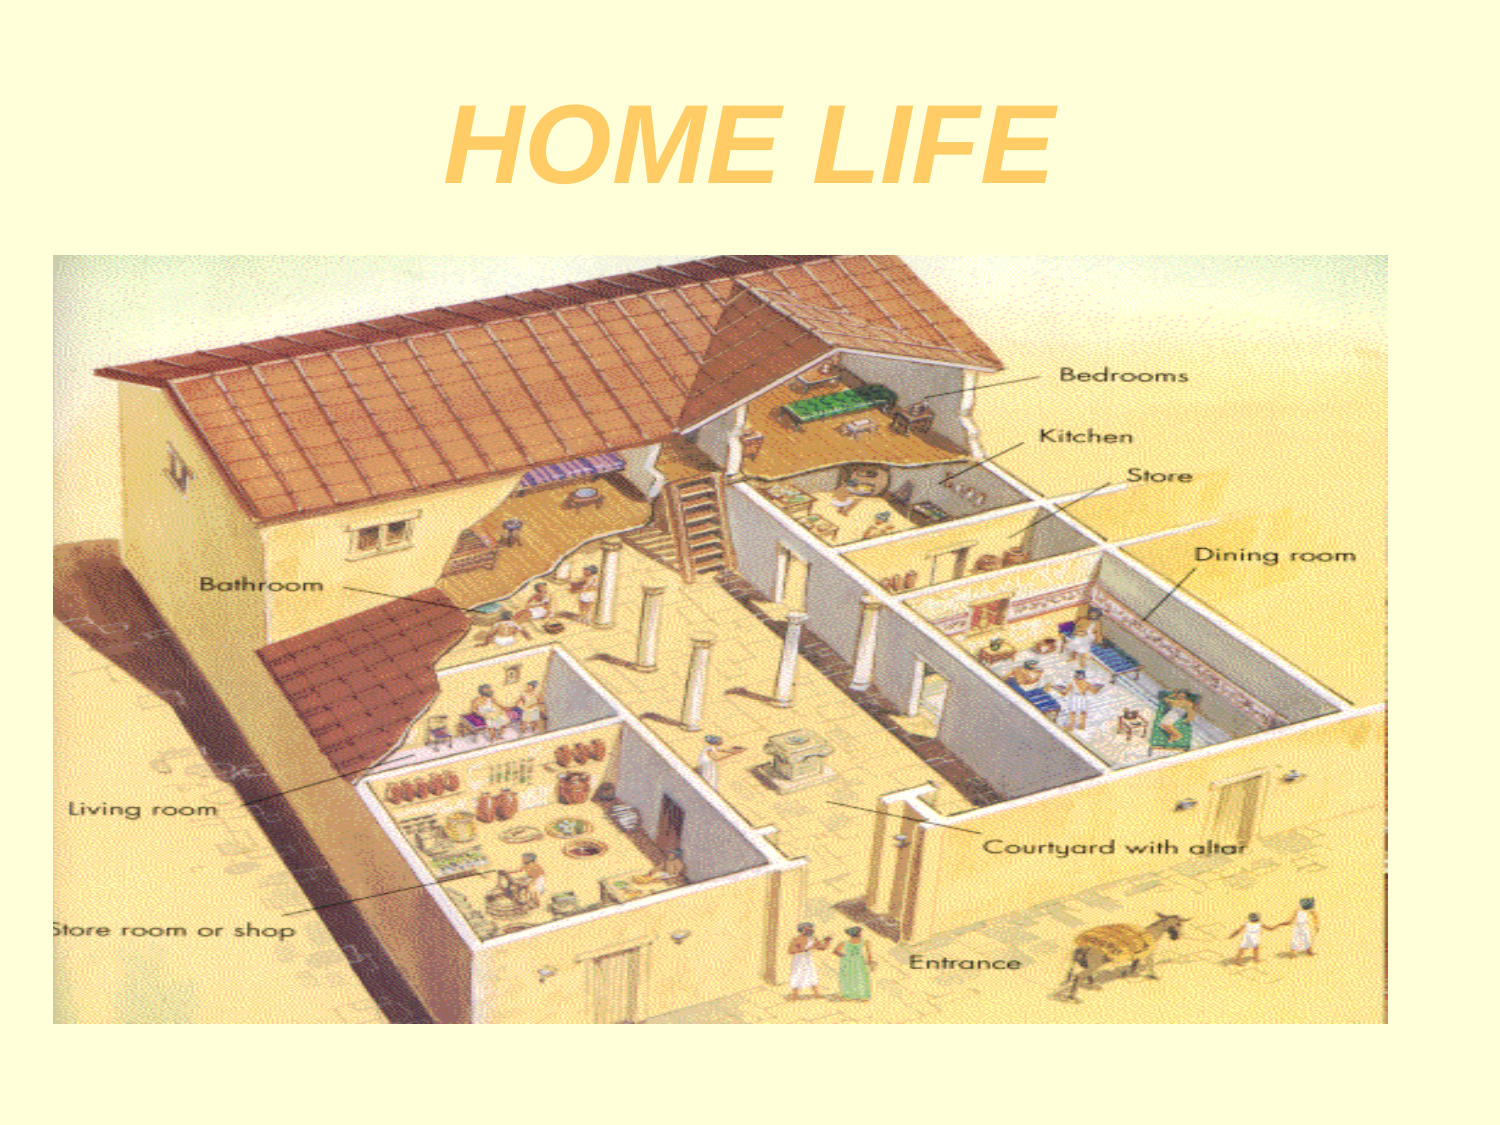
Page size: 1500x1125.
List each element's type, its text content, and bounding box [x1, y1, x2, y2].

title HOME LIFE [75, 45, 1425, 233]
picture [53, 255, 1388, 1024]
